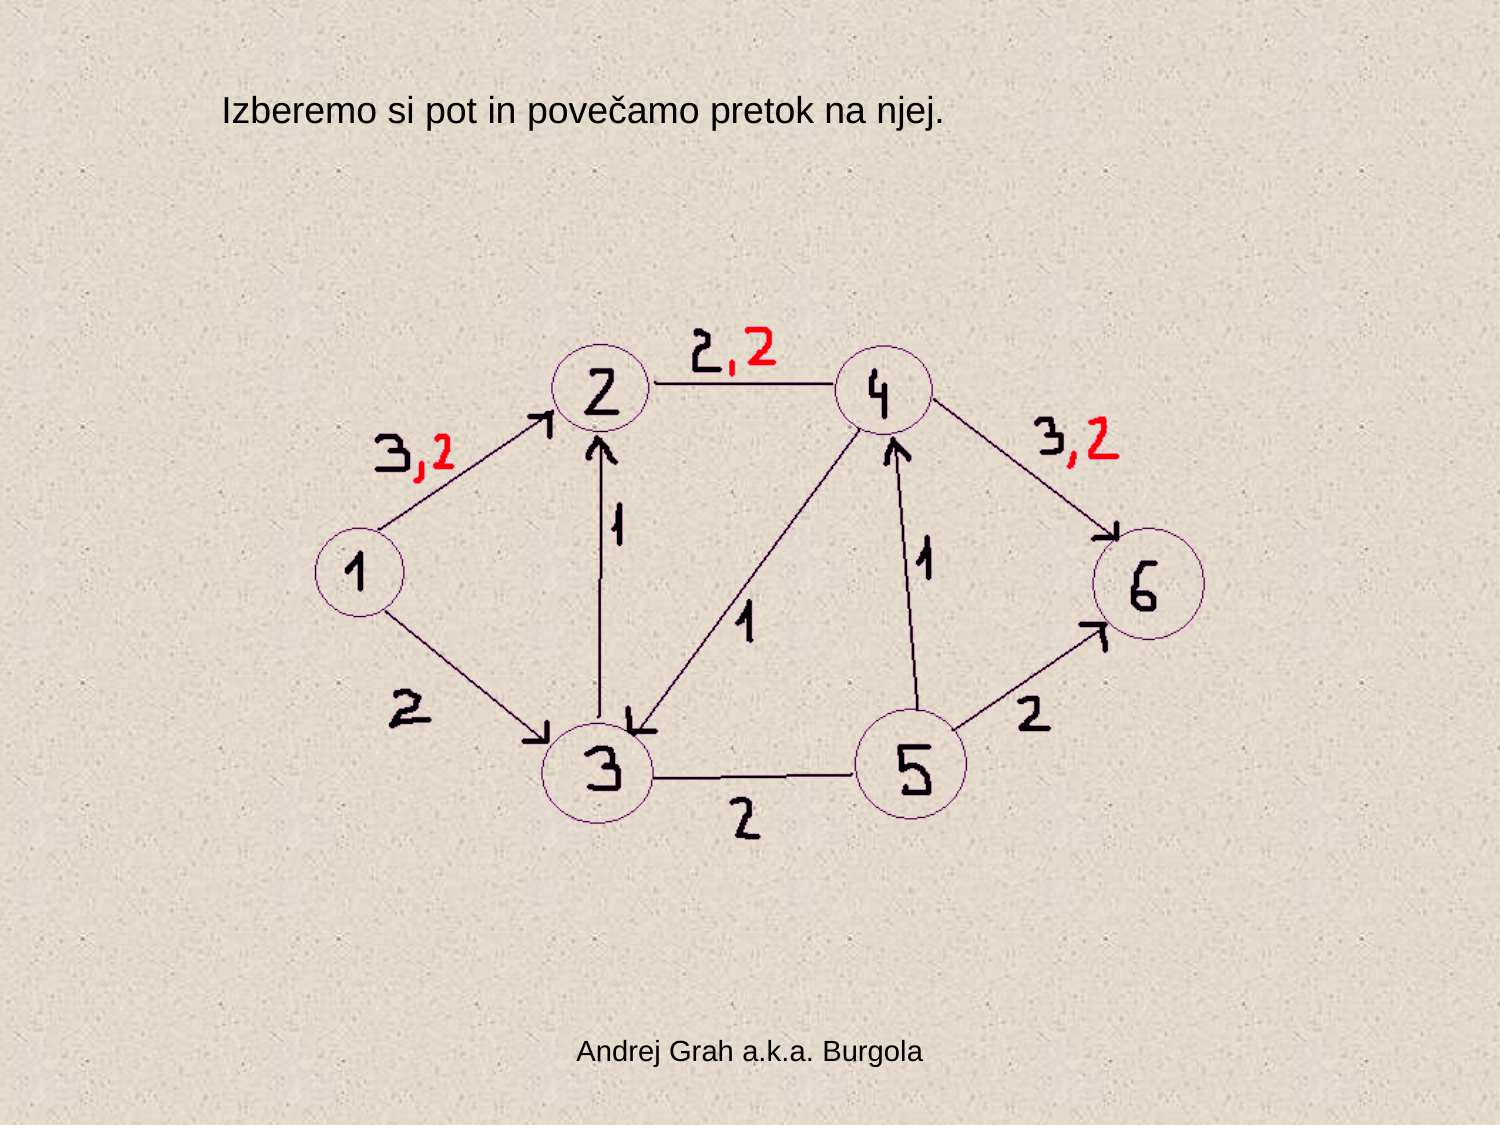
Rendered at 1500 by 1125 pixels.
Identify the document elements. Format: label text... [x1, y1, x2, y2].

text_box Andrej Grah a.k.a. Burgola [512, 1024, 988, 1103]
picture [0, 0, 1500, 1125]
text_box Izberemo si pot in povečamo pretok na njej. [206, 78, 1306, 139]
